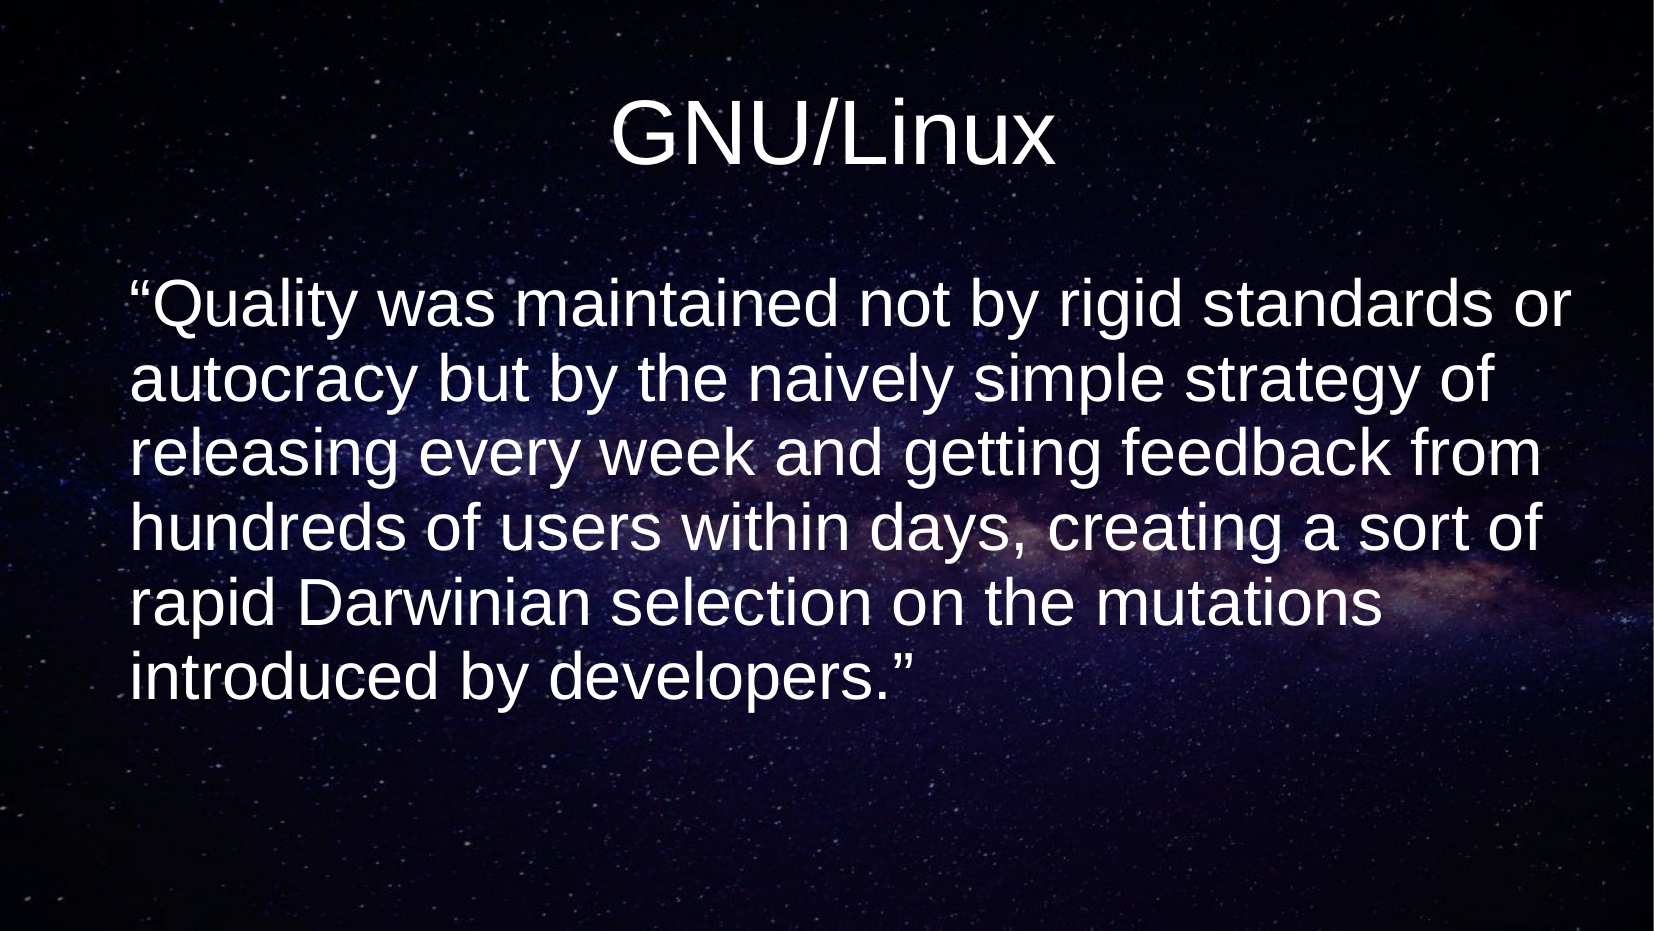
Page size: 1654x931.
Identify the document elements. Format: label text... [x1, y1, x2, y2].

list “Quality was maintained not by rigid standards or autocracy but by the naively simple strategy of releasing every week and getting feedback from hundreds of users within days, creating a sort of rapid Darwinian selection on the mutations introduced by developers.” [59, 265, 1595, 857]
title GNU/Linux [90, 55, 1579, 211]
picture [0, 0, 1654, 931]
